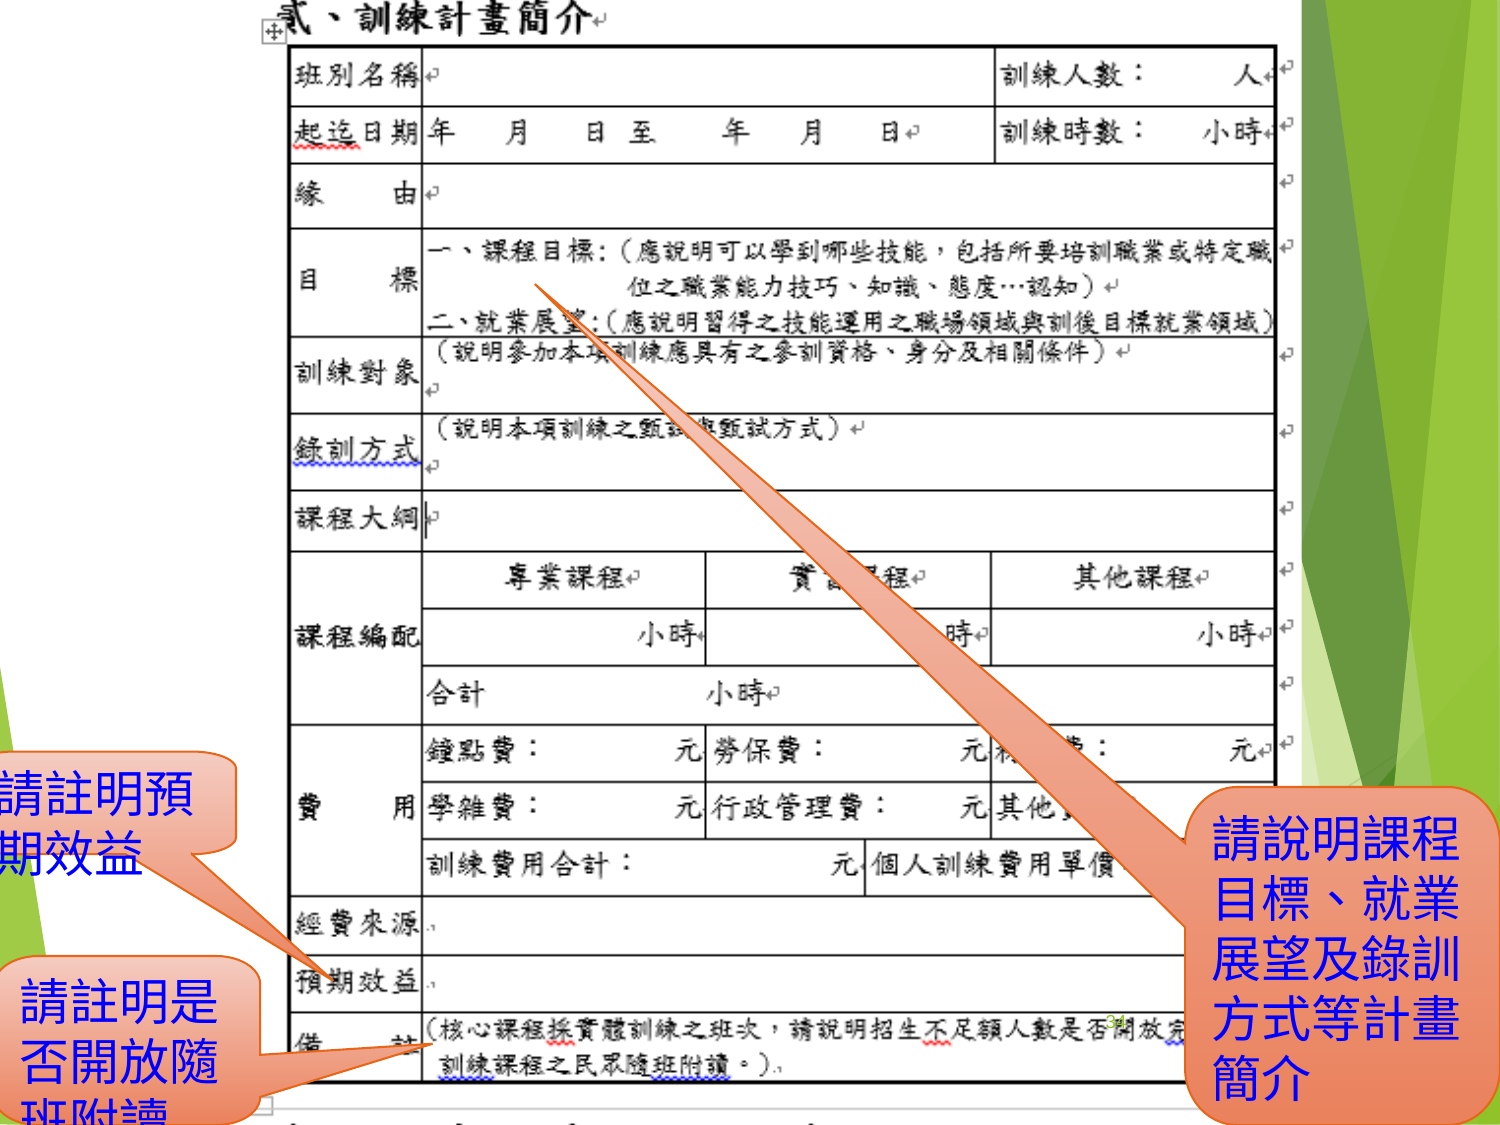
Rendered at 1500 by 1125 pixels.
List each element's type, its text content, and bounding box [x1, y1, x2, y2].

text_box 請註明是否開放隨班附讀 [0, 955, 433, 1125]
picture [230, 0, 1302, 1125]
text_box 請說明課程目標、就業展望及錄訓方式等計畫簡介 [534, 284, 1500, 1125]
text_box 請註明預期效益 [0, 751, 334, 981]
text_box <編號> [1057, 991, 1142, 1052]
